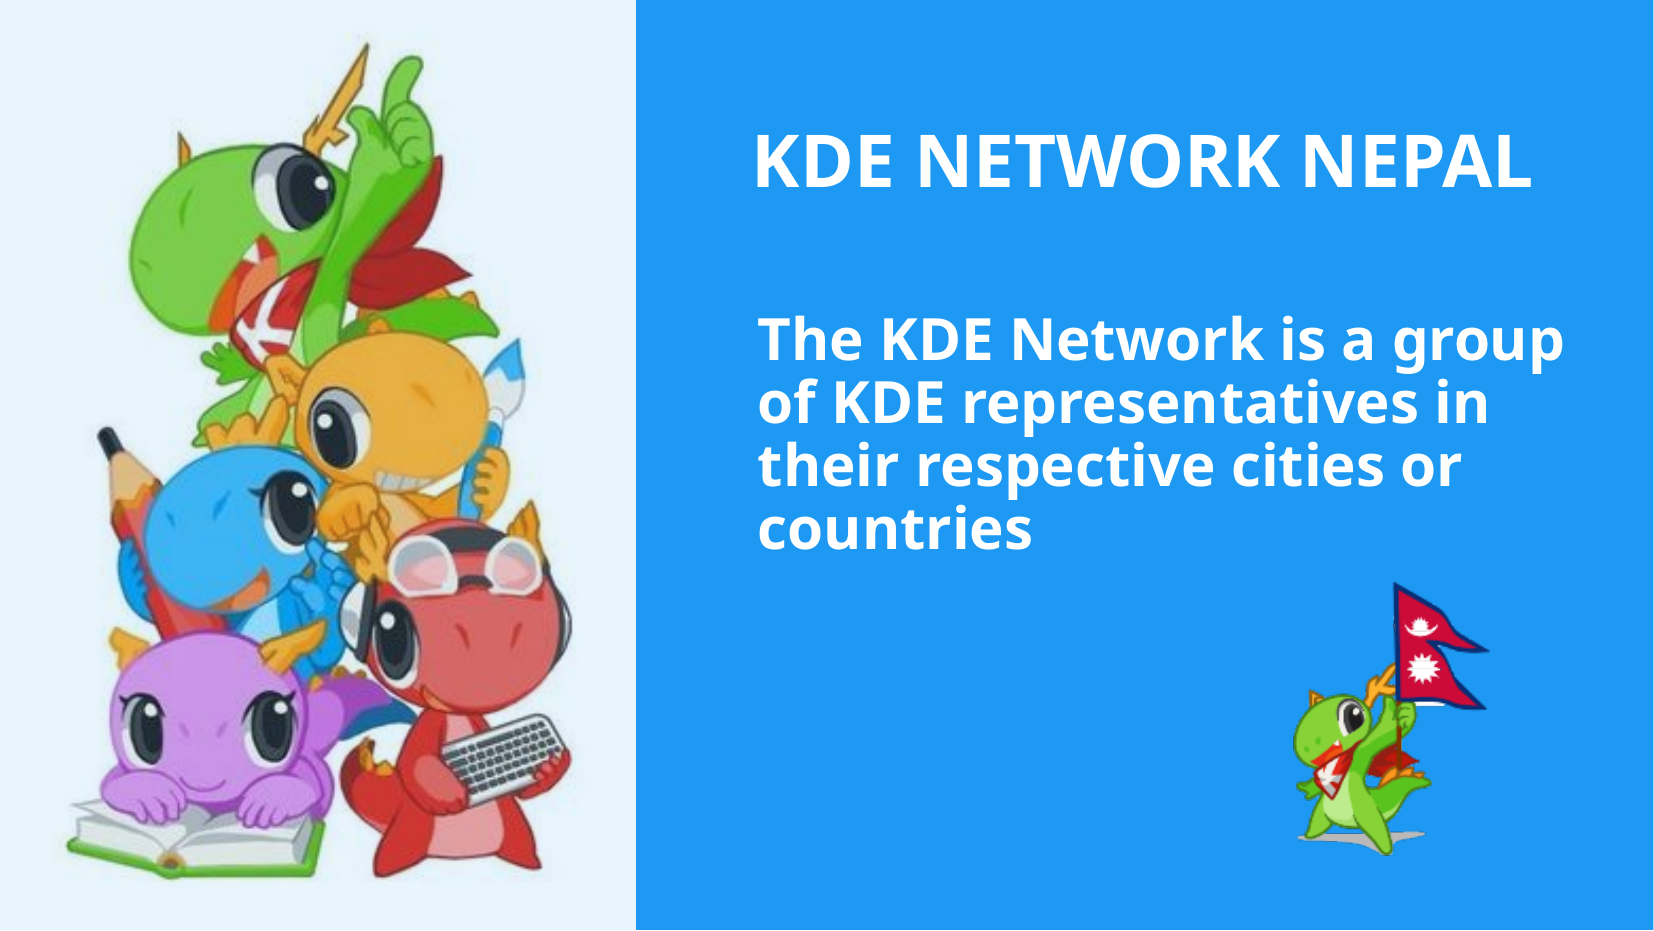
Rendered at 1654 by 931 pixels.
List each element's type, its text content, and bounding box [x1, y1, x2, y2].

picture [0, 0, 636, 931]
picture [1234, 578, 1548, 892]
list The KDE Network is a group of KDE representatives in their respective cities or countries [672, 302, 1654, 638]
title KDE NETWORK NEPAL [714, 70, 1571, 251]
